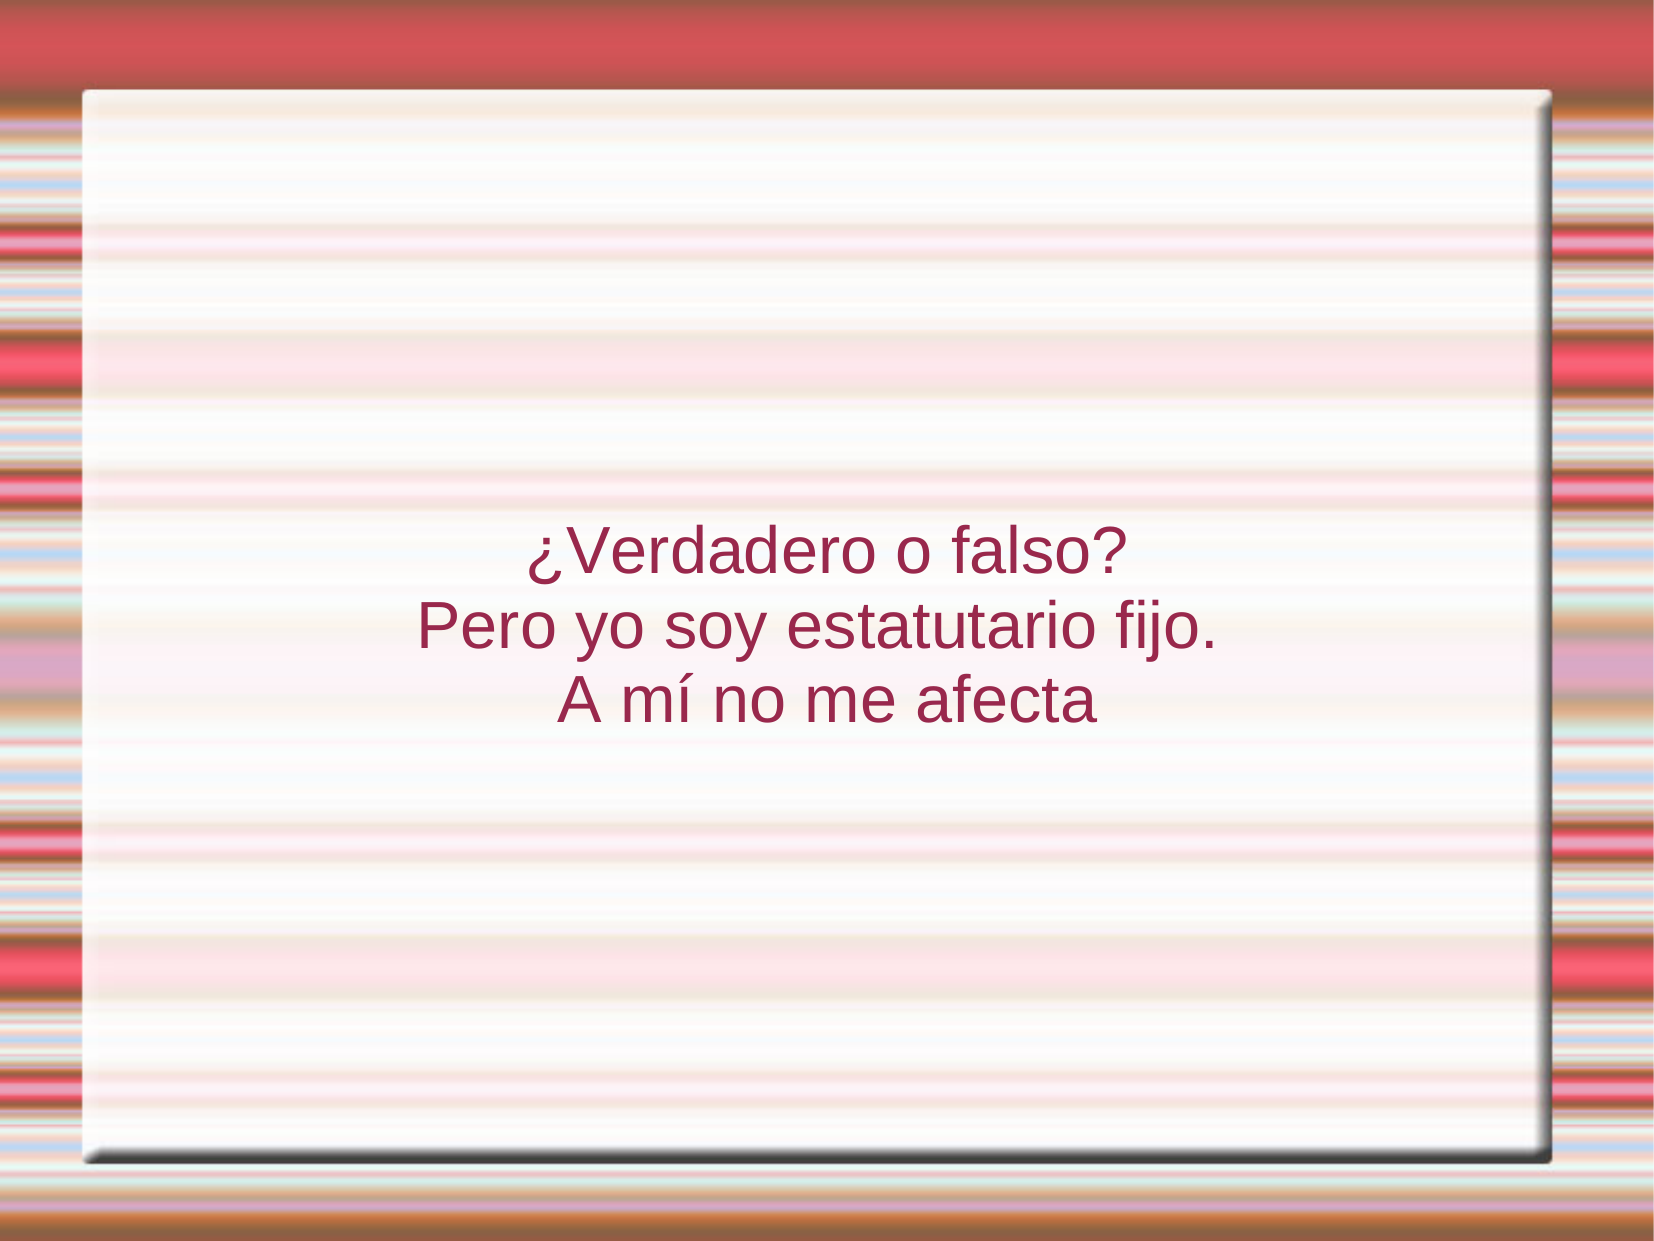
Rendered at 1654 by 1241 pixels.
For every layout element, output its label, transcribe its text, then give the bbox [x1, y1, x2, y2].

text_box ¿Verdadero o falso? Pero yo soy estatutario fijo. A mí no me afecta [121, 114, 1534, 1133]
picture [0, 0, 1654, 1241]
